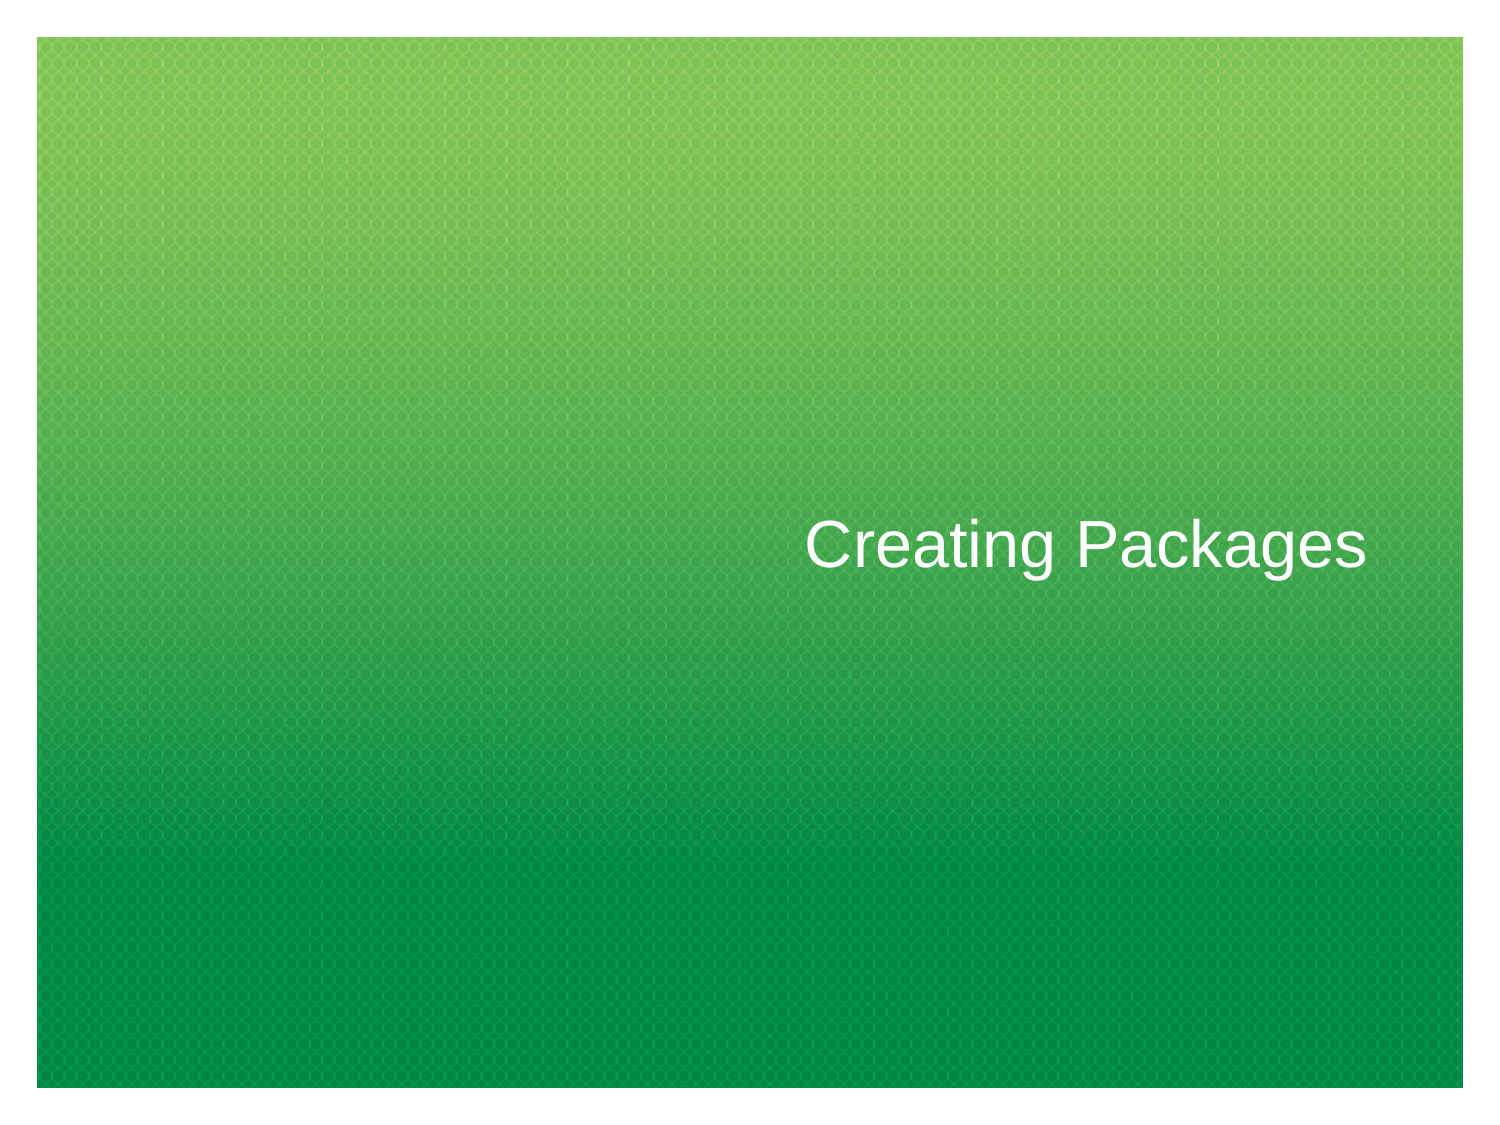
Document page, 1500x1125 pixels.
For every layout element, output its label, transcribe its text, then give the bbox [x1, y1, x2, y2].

picture [37, 37, 1463, 1088]
title Creating Packages [135, 450, 1369, 638]
